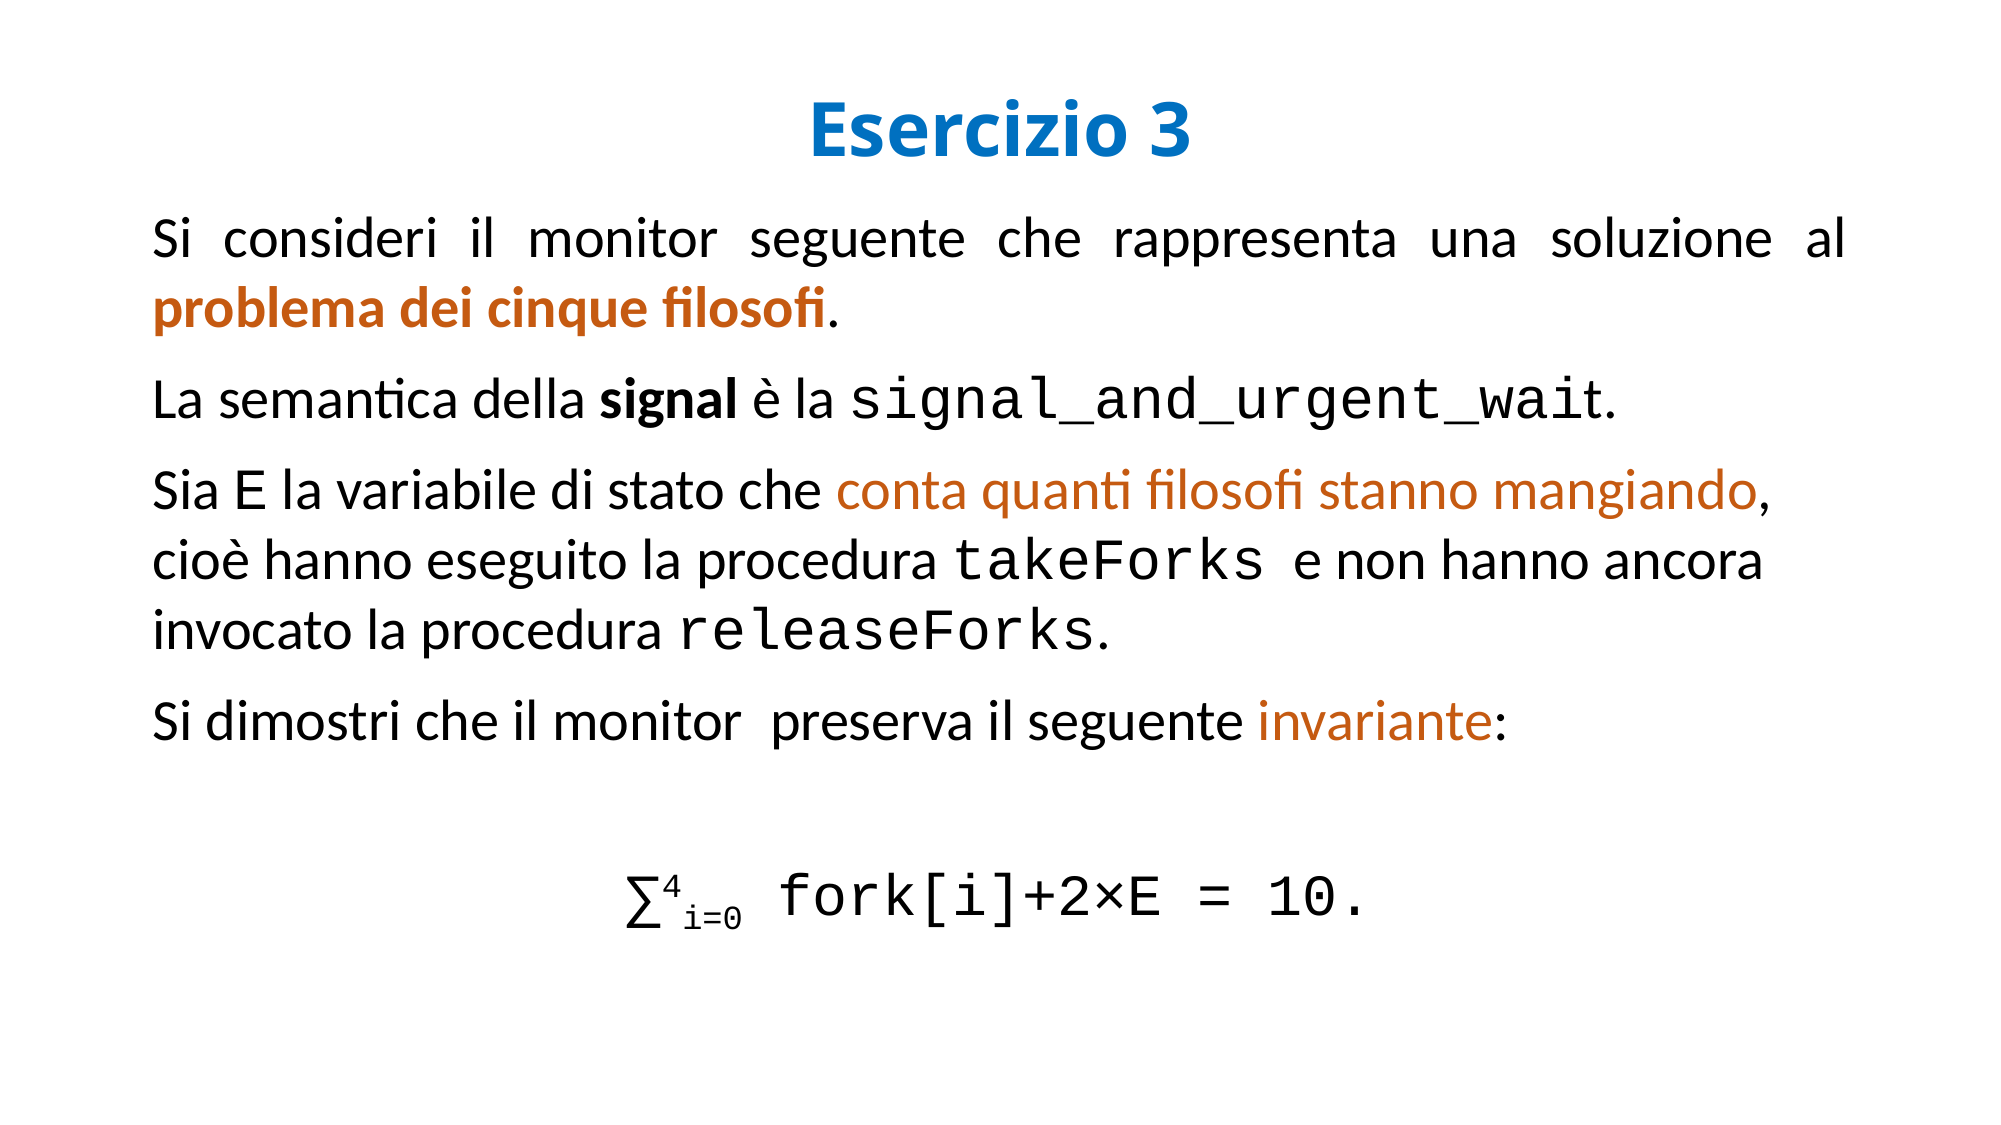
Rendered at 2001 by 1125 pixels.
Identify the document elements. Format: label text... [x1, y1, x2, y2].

title Esercizio 3 [137, 59, 1863, 192]
list Si consideri il monitor seguente che rappresenta una soluzione al problema dei cinque filosofi. La semantica della signal è la signal_and_urgent_wait. Sia E la variabile di stato che conta quanti ﬁlosoﬁ stanno mangiando, cioè hanno eseguito la procedura takeForks e non hanno ancora invocato la procedura releaseForks. Si dimostri che il monitor preserva il seguente invariante: ∑4i=0 fork[i]+2×E = 10. [137, 192, 1863, 980]
